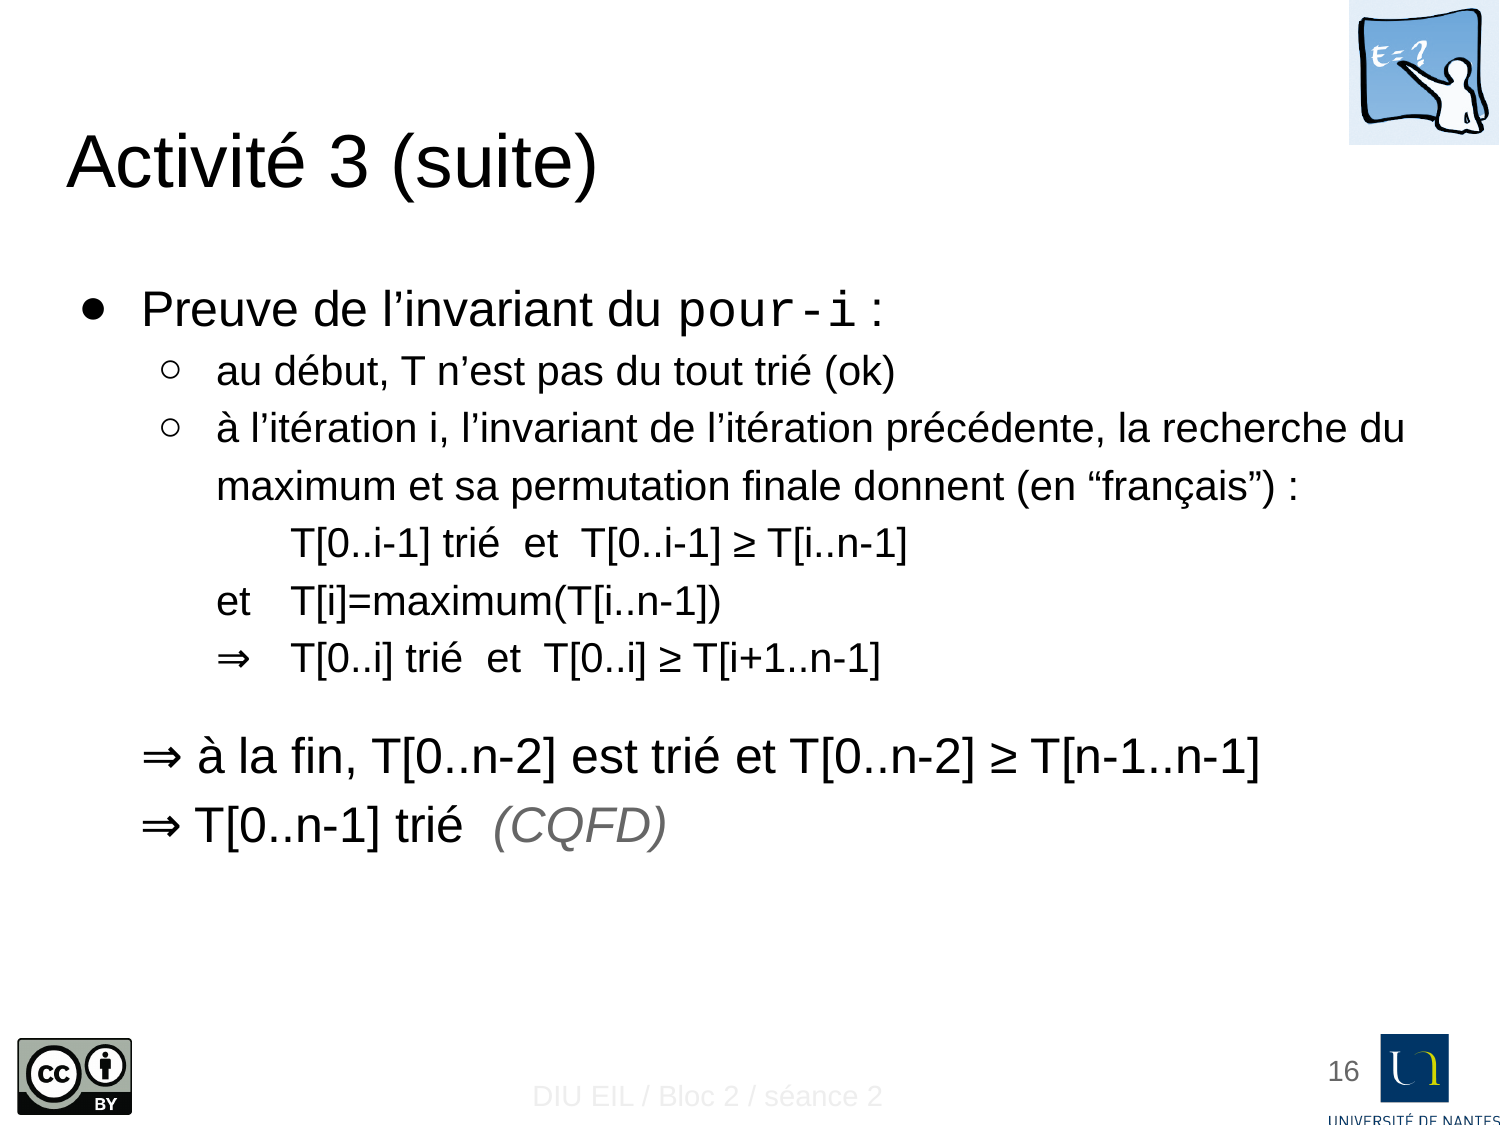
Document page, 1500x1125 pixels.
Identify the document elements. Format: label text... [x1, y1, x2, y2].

picture [17, 1038, 132, 1115]
slide_number <numéro> [1284, 1038, 1375, 1102]
picture [1349, 0, 1499, 145]
title Activité 3 (suite) [51, 97, 1449, 223]
picture [1329, 1034, 1500, 1125]
list Preuve de l’invariant du pour-i : au début, T n’est pas du tout trié (ok) à l’itération i, l’invariant de l’itération précédente, la recherche du maximum et sa permutation finale donnent (en “français”) : T[0..i-1] trié et T[0..i-1] ≥ T[i..n-1] et T[i]=maximum(T[i..n-1]) ⇒ T[0..i] trié et T[0..i] ≥ T[i+1..n-1] ⇒ à la fin, T[0..n-2] est trié et T[0..n-2] ≥ T[n-1..n-1] ⇒ T[0..n-1] trié (CQFD) [51, 252, 1449, 1064]
